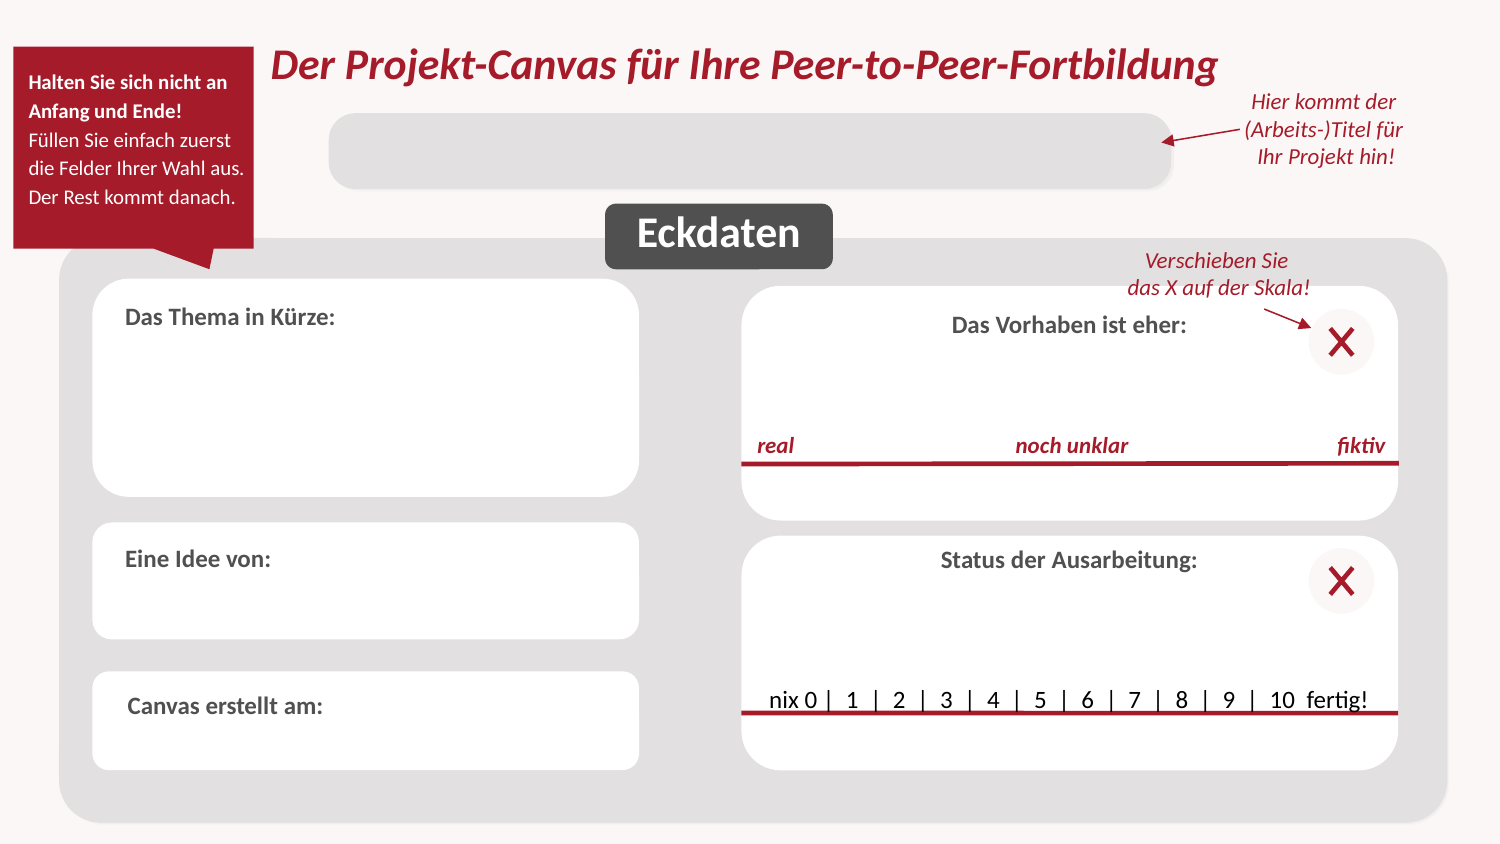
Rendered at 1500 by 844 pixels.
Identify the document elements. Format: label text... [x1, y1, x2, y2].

text_box Status der Ausarbeitung: [858, 528, 1282, 589]
text_box noch unklar [995, 415, 1149, 474]
text_box Eckdaten [602, 188, 836, 272]
text_box nix 0 | 1 | 2 | 3 | 4 | 5 | 6 | 7 | 8 | 9 | 10 fertig! [733, 663, 1407, 729]
text_box Das Thema in Kürze: [110, 285, 615, 486]
text_box Halten Sie sich nicht an Anfang und Ende! Füllen Sie einfach zuerst die Felder Ihrer Wahl aus. Der Rest kommt danach. [13, 50, 260, 224]
text_box [13, 46, 254, 50]
text_box Verschieben Sie das X auf der Skala! [1099, 230, 1340, 316]
text_box real [742, 415, 822, 474]
text_box Eine Idee von: [110, 527, 615, 622]
text_box [328, 113, 1172, 189]
text_box Canvas erstellt am: [112, 674, 617, 770]
text_box fiktiv [1322, 415, 1401, 474]
text_box Der Projekt-Canvas für Ihre Peer-to-Peer-Fortbildung [202, 21, 1298, 104]
text_box Das Vorhaben ist eher: [858, 293, 1282, 354]
text_box [13, 224, 1448, 823]
text_box Hier kommt der (Arbeits-)Titel für Ihr Projekt hin! [1190, 71, 1463, 185]
